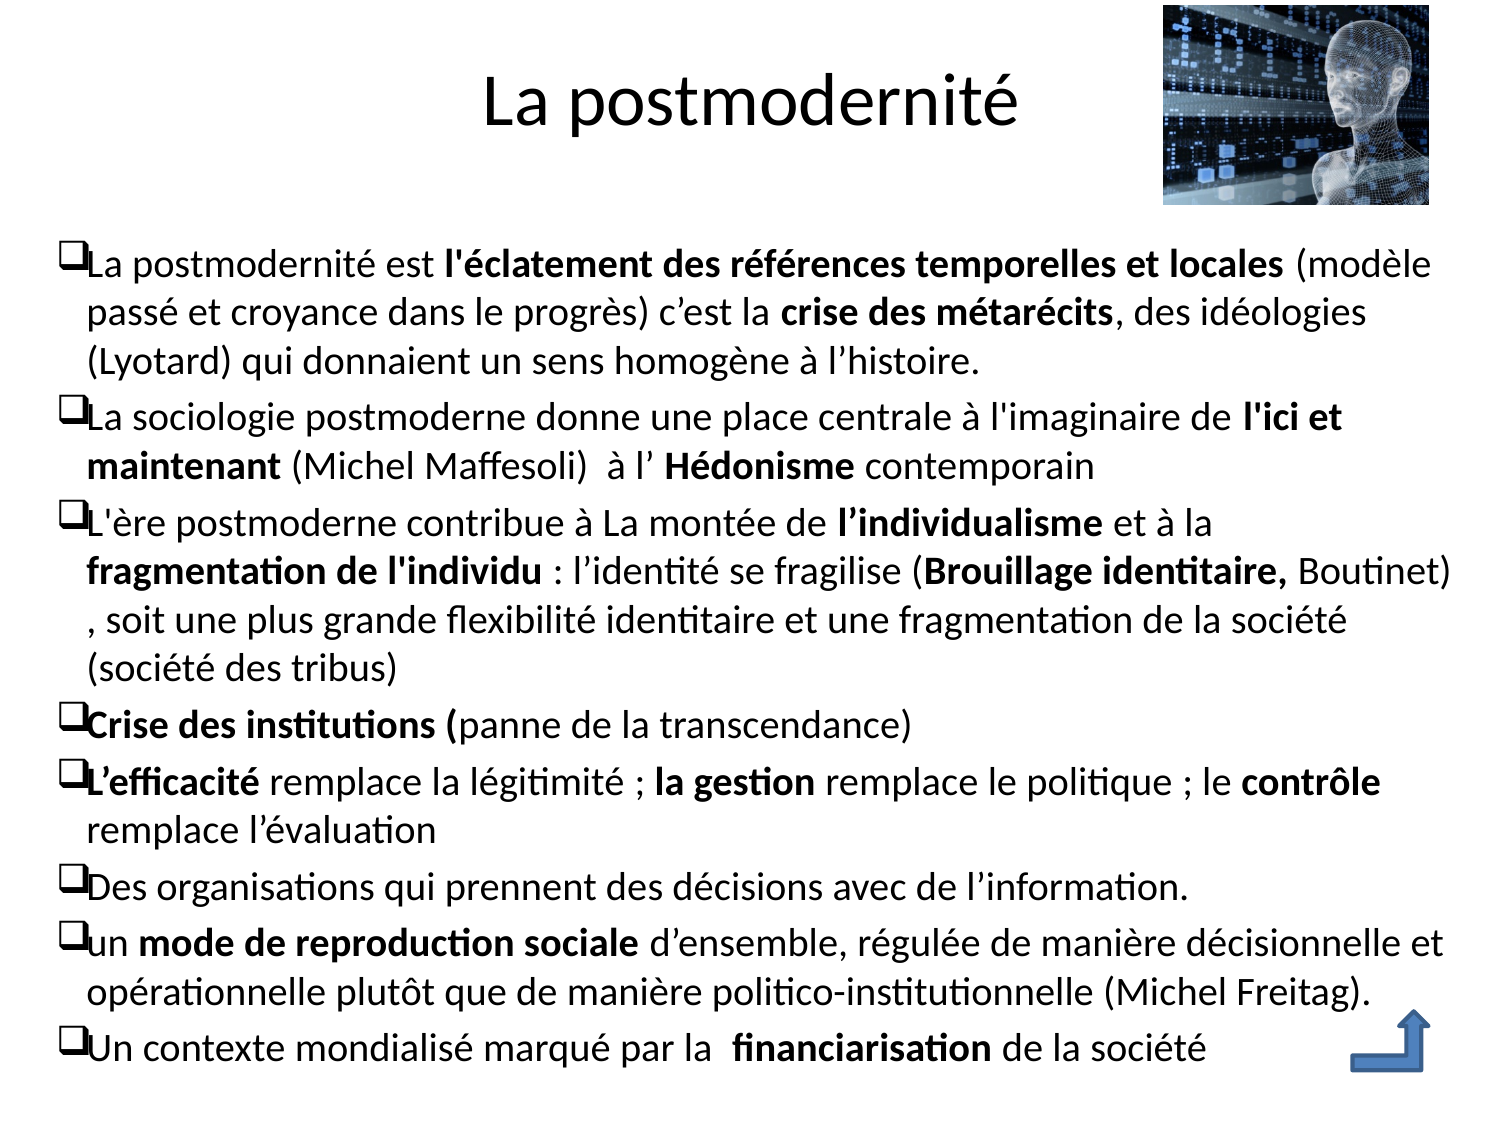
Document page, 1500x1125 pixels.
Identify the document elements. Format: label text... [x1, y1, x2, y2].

list La postmodernité est l'éclatement des références temporelles et locales (modèle passé et croyance dans le progrès) c’est la crise des métarécits, des idéologies (Lyotard) qui donnaient un sens homogène à l’histoire. La sociologie postmoderne donne une place centrale à l'imaginaire de l'ici et maintenant (Michel Maffesoli) à l’ Hédonisme contemporain L'ère postmoderne contribue à La montée de l’individualisme et à la fragmentation de l'individu : l’identité se fragilise (Brouillage identitaire, Boutinet) , soit une plus grande flexibilité identitaire et une fragmentation de la société (société des tribus) Crise des institutions (panne de la transcendance) L’efficacité remplace la légitimité ; la gestion remplace le politique ; le contrôle remplace l’évaluation Des organisations qui prennent des décisions avec de l’information. un mode de reproduction sociale d’ensemble, régulée de manière décisionnelle et opérationnelle plutôt que de manière politico-institutionnelle (Michel Freitag). Un contexte mondialisé marqué par la financiarisation de la société [41, 172, 1471, 1083]
title La postmodernité [76, 30, 1163, 161]
text_box [1352, 1011, 1429, 1071]
picture [1163, 5, 1429, 205]
